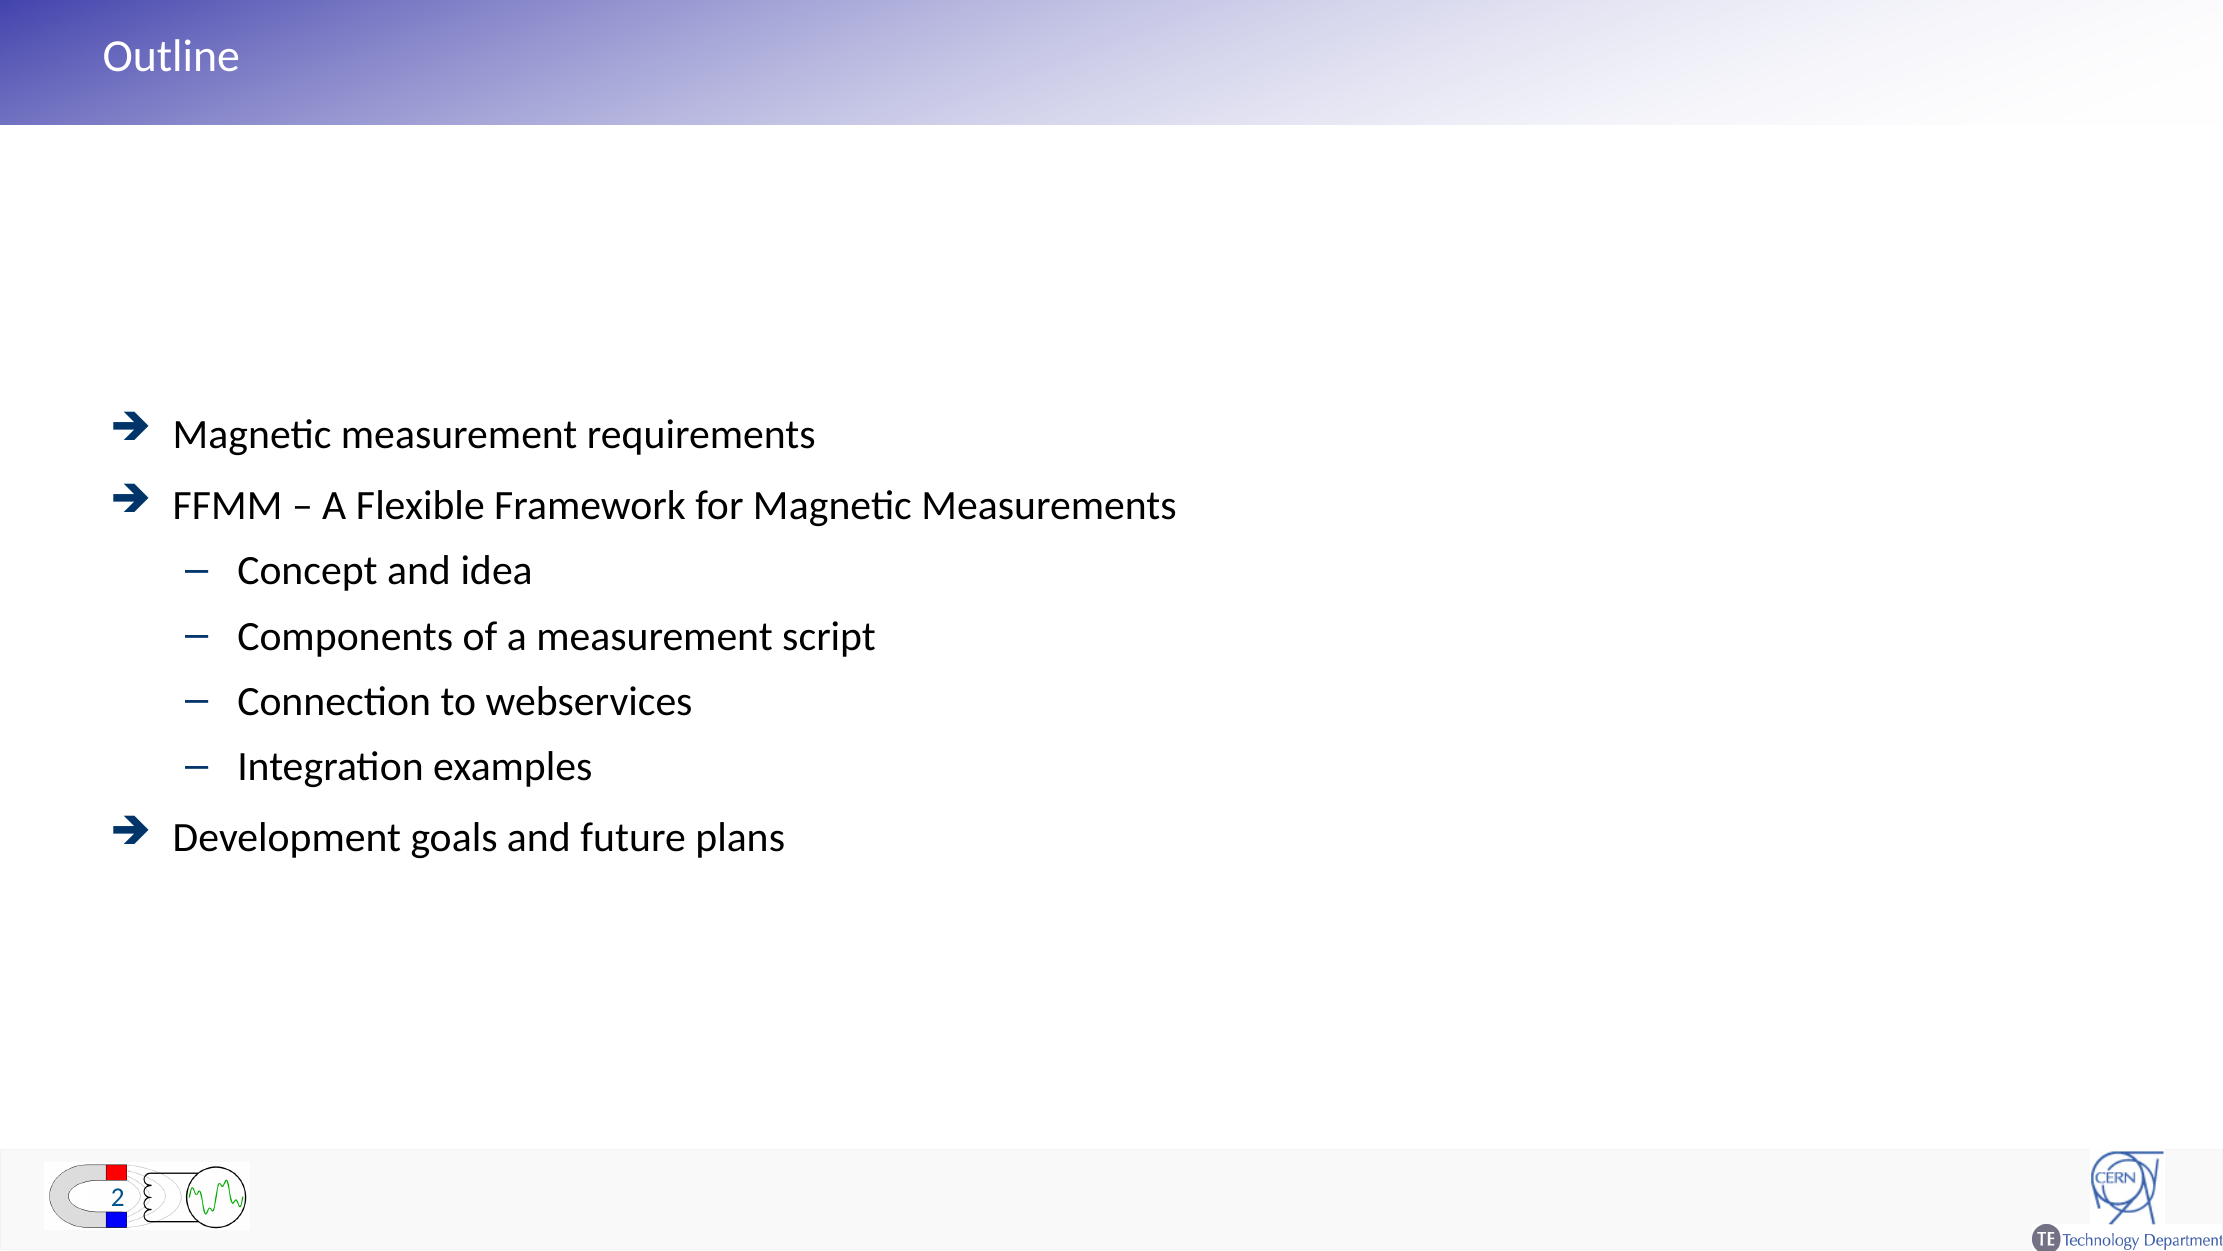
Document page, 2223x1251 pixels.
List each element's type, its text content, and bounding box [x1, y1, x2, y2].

picture [44, 1162, 250, 1230]
list Magnetic measurement requirements FFMM – A Flexible Framework for Magnetic Measurements Concept and idea Components of a measurement script Connection to webservices Integration examples Development goals and future plans [94, 174, 2112, 1100]
title Outline [94, 0, 1528, 107]
picture [2032, 1149, 2223, 1251]
